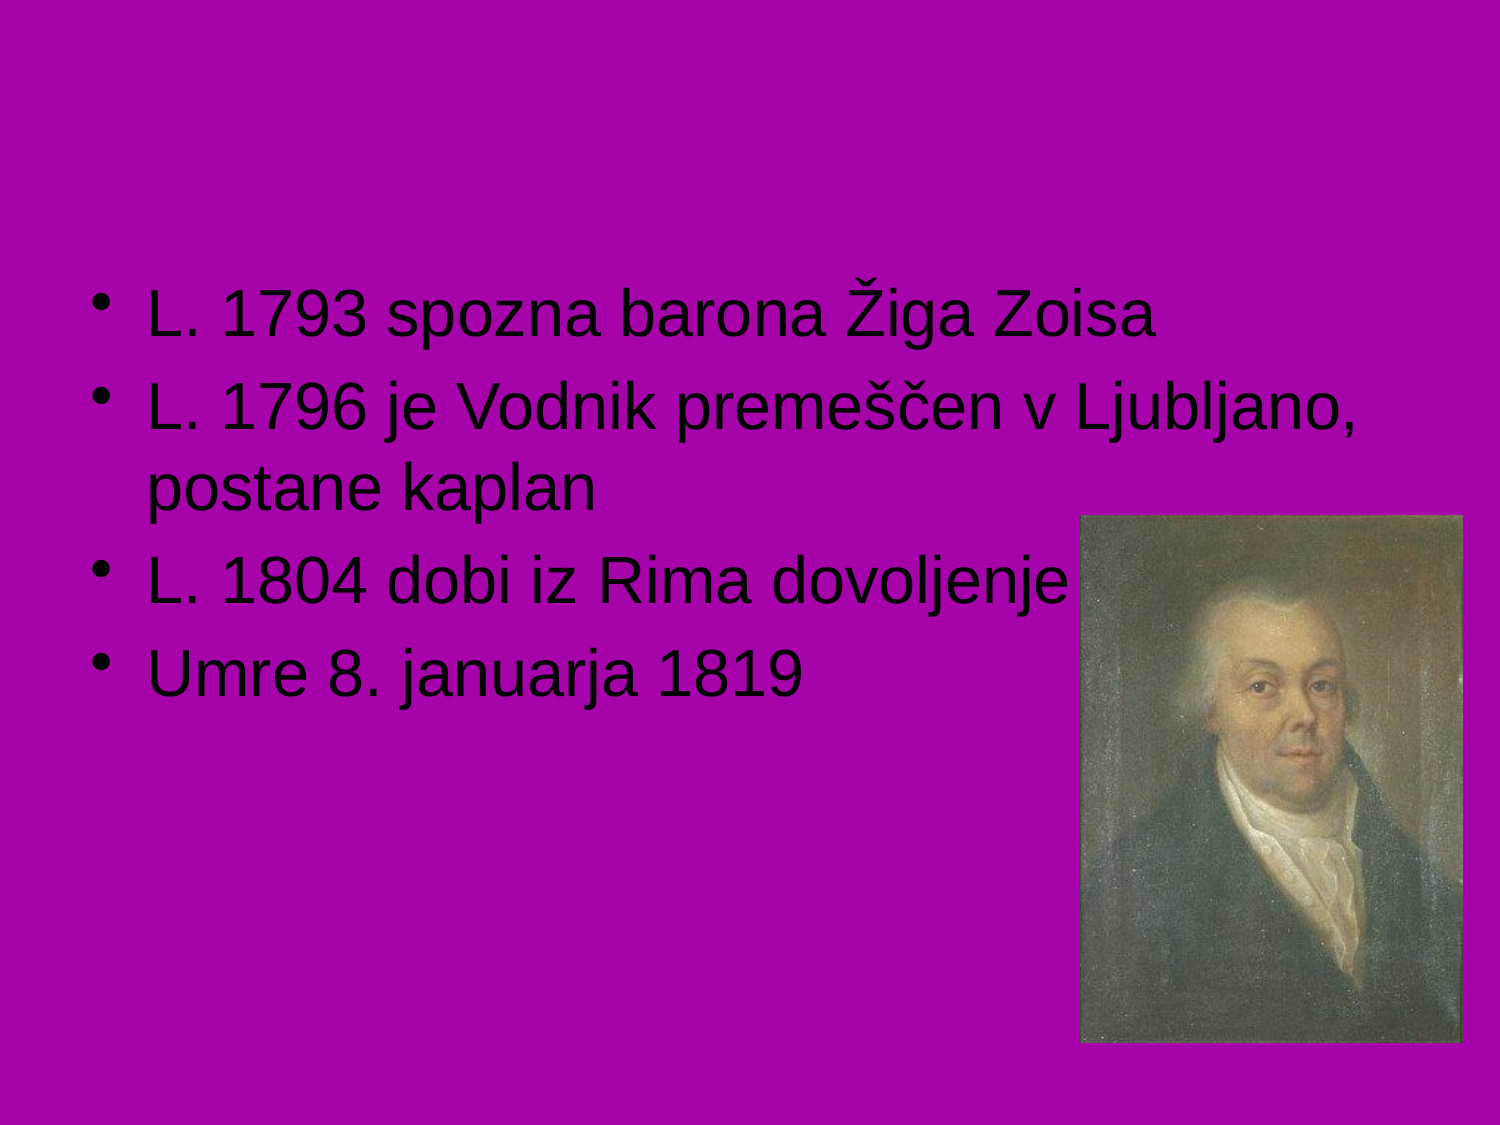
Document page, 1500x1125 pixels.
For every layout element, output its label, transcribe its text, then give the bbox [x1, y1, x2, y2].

list L. 1793 spozna barona Žiga Zoisa L. 1796 je Vodnik premeščen v Ljubljano, postane kaplan L. 1804 dobi iz Rima dovoljenje Umre 8. januarja 1819 [75, 262, 1425, 1005]
picture [1080, 515, 1463, 1043]
